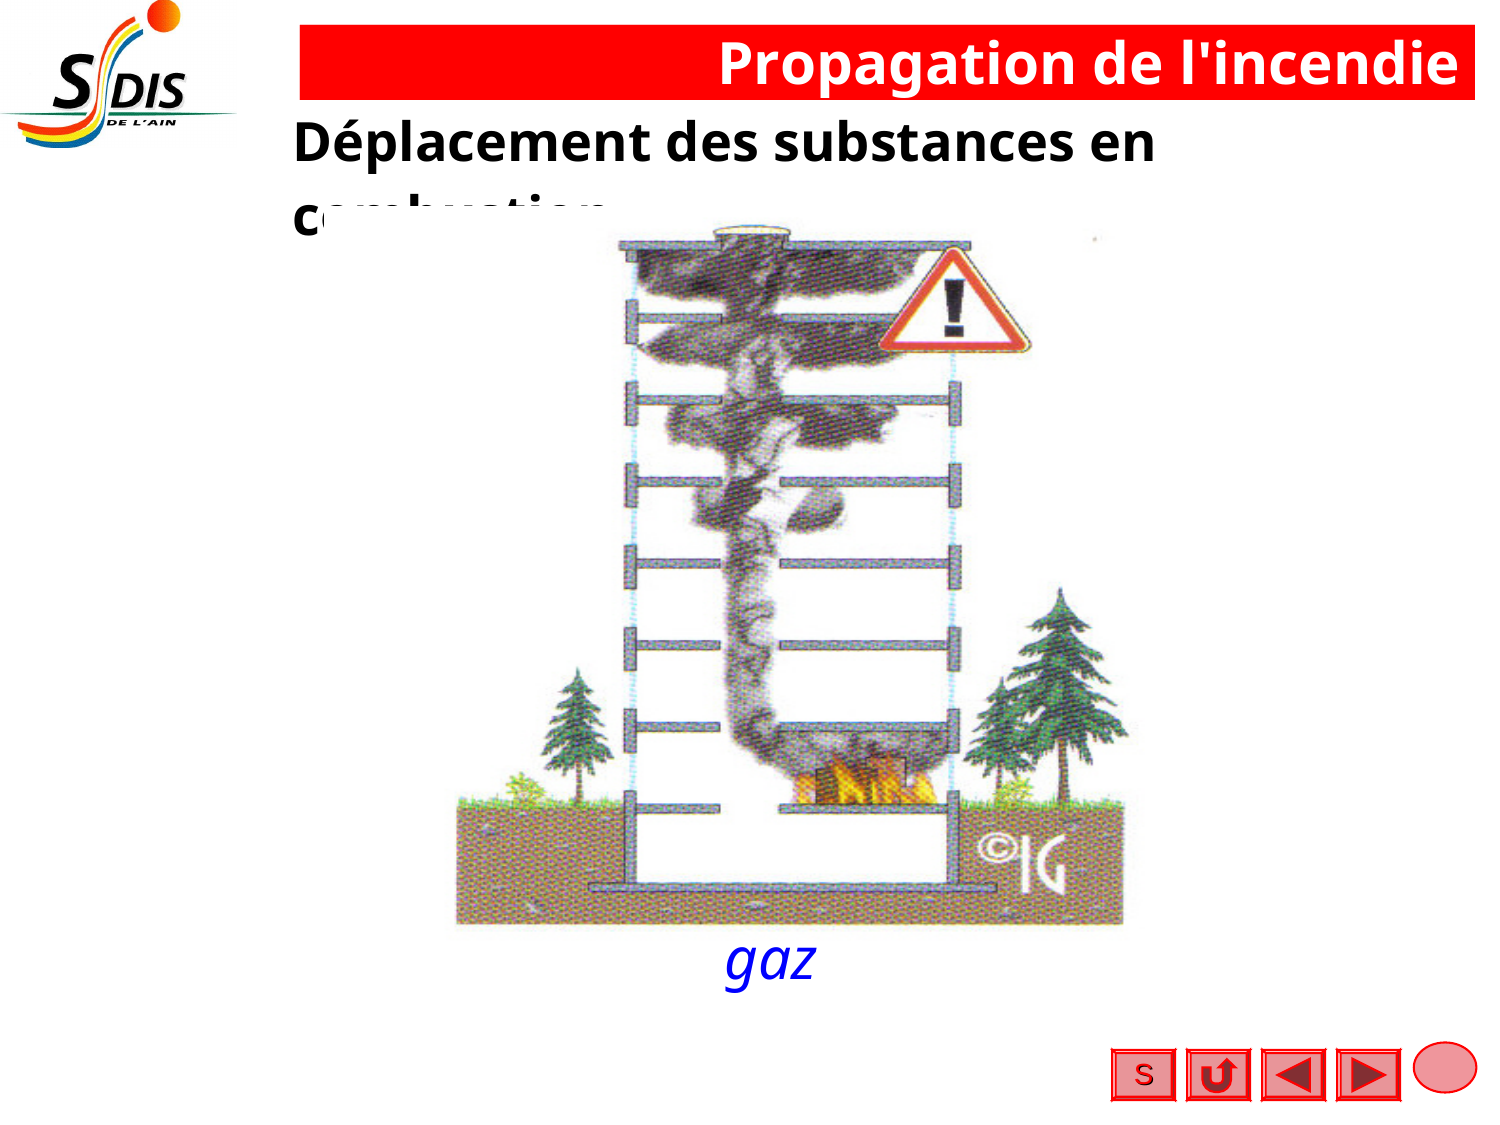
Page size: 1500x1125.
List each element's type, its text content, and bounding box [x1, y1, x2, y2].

picture [0, 0, 237, 148]
picture [1192, 1055, 1245, 1095]
picture [1342, 1055, 1395, 1095]
picture [1117, 1055, 1170, 1095]
picture [1267, 1055, 1320, 1095]
text_box gaz [490, 909, 1052, 1007]
picture [324, 206, 1211, 945]
title Déplacement des substances en combustion [277, 95, 1500, 187]
text_box [1413, 1042, 1477, 1093]
text_box Propagation de l'incendie [299, 24, 1475, 95]
